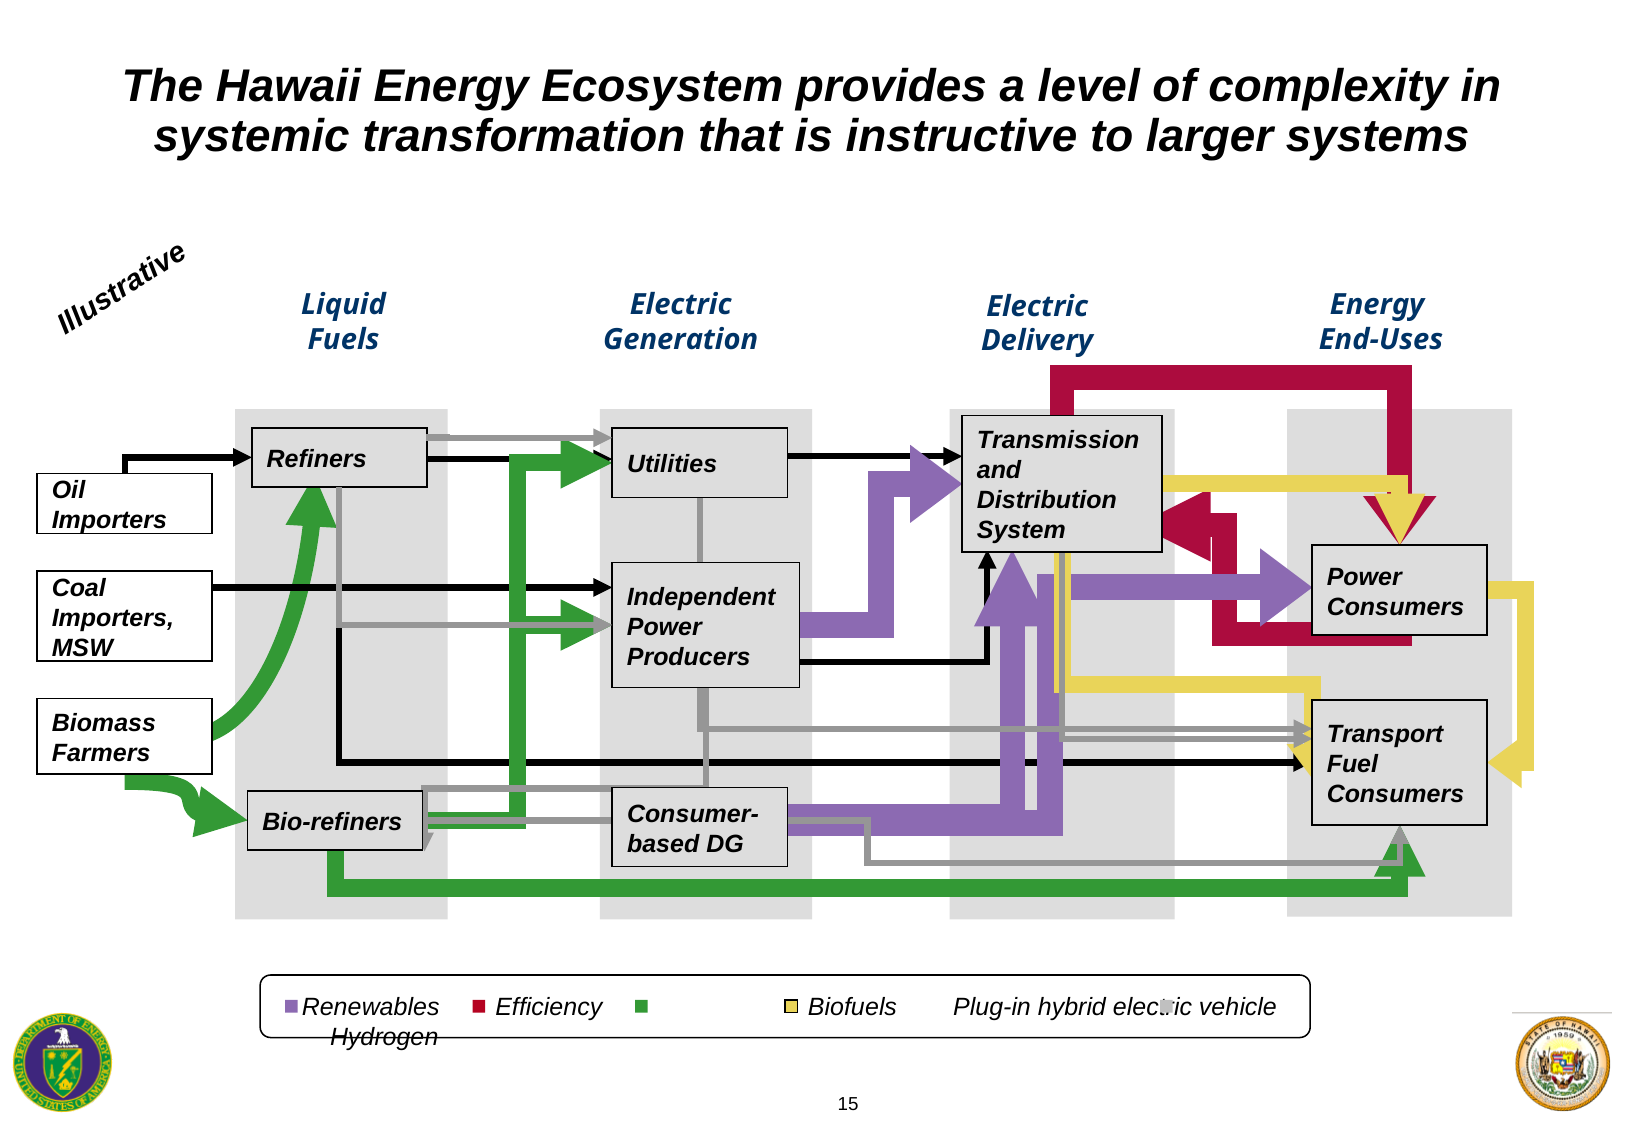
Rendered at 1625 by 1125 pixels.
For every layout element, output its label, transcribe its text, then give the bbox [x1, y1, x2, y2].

text_box [342, 591, 448, 622]
text_box [1015, 553, 1054, 597]
text_box [709, 732, 813, 759]
text_box [990, 553, 1010, 592]
text_box [427, 441, 448, 456]
text_box [599, 439, 612, 458]
text_box Renewables Efficiency Biofuels Plug-in hybrid electric vehicle Hydrogen [287, 983, 1300, 1059]
text_box Bio-refiners [247, 790, 423, 850]
text_box [1287, 865, 1391, 879]
text_box [1071, 539, 1175, 574]
text_box [1287, 599, 1513, 761]
text_box [472, 999, 486, 1013]
text_box Power Consumers [1312, 545, 1488, 635]
text_box [1287, 492, 1398, 586]
text_box [1063, 742, 1175, 759]
text_box Illustrative [29, 202, 227, 361]
text_box The Hawaii Energy Ecosystem provides a level of complexity in systemic transformation that is instructive to larger systems [74, 62, 1549, 200]
text_box [321, 487, 336, 523]
text_box Transmission and Distribution System [962, 415, 1163, 553]
text_box [599, 791, 612, 817]
text_box [709, 665, 813, 726]
text_box Liquid Fuels [237, 267, 450, 374]
text_box Electric Generation [574, 267, 788, 374]
text_box [1287, 746, 1293, 759]
text_box Energy End-Uses [1274, 267, 1488, 374]
text_box [1160, 999, 1173, 1013]
text_box [311, 527, 336, 584]
text_box [235, 591, 290, 703]
text_box [1287, 693, 1304, 726]
text_box [599, 766, 703, 785]
text_box [949, 766, 1175, 859]
text_box [235, 591, 448, 819]
text_box [1287, 766, 1398, 859]
text_box [1401, 409, 1513, 581]
text_box [235, 821, 448, 920]
text_box [949, 457, 962, 482]
text_box [344, 829, 448, 879]
text_box [428, 791, 448, 812]
text_box [599, 409, 813, 453]
text_box [703, 459, 813, 612]
text_box Oil Importers [37, 473, 213, 534]
text_box [1287, 589, 1312, 622]
text_box [949, 485, 985, 659]
text_box Transport Fuel Consumers [1312, 699, 1488, 826]
text_box [599, 589, 612, 624]
text_box Consumer-based DG [612, 787, 788, 867]
text_box [1163, 492, 1175, 511]
text_box [1071, 600, 1175, 675]
text_box Refiners [251, 427, 427, 487]
text_box [235, 409, 448, 456]
text_box [785, 999, 798, 1013]
text_box [800, 638, 813, 659]
text_box [949, 766, 1000, 804]
text_box [1287, 409, 1387, 475]
text_box [635, 999, 648, 1013]
picture [1512, 1012, 1612, 1113]
text_box [1065, 693, 1175, 726]
text_box [1065, 732, 1175, 736]
text_box Coal Importers, MSW [37, 571, 213, 662]
text_box [949, 732, 1000, 759]
text_box Independent Power Producers [612, 562, 800, 688]
text_box [599, 626, 703, 759]
text_box Electric Delivery [924, 268, 1150, 376]
text_box [1074, 409, 1175, 475]
text_box [1025, 766, 1037, 810]
text_box [599, 464, 697, 586]
picture [12, 1012, 113, 1113]
text_box Biomass Farmers [37, 698, 213, 774]
text_box [599, 896, 813, 920]
text_box [949, 627, 1000, 726]
text_box [599, 824, 813, 879]
text_box [342, 462, 448, 584]
text_box [709, 766, 813, 804]
text_box [949, 409, 1050, 455]
text_box [949, 865, 1175, 879]
text_box Utilities [612, 428, 788, 498]
text_box [235, 459, 306, 584]
text_box [342, 628, 448, 759]
text_box [260, 975, 1311, 1038]
text_box [1025, 732, 1037, 759]
text_box [949, 896, 1175, 920]
text_box [1287, 764, 1513, 917]
text_box [1025, 627, 1037, 726]
